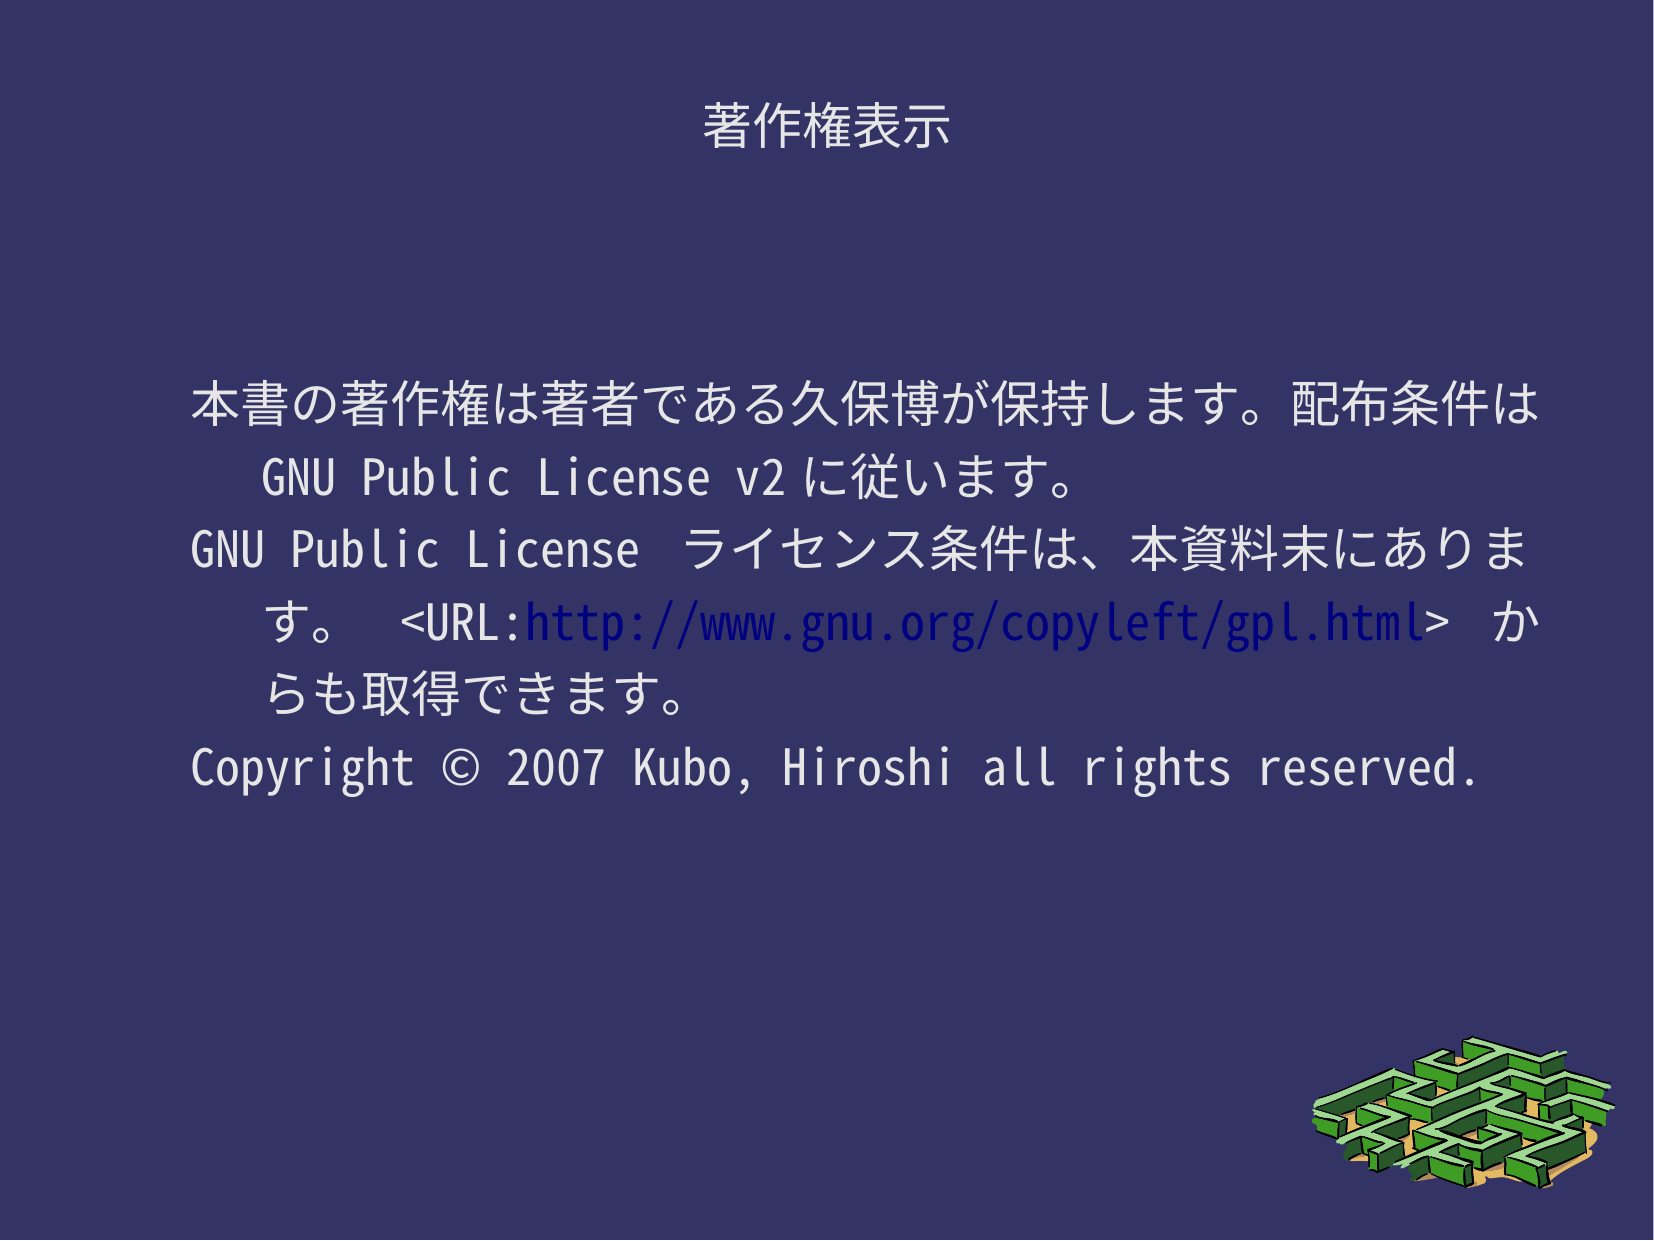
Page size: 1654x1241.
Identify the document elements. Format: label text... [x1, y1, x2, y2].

list 本書の著作権は著者である久保博が保持します。配布条件はGNU Public License v2に従います。 GNU Public License ライセンス条件は、本資料末にあります。 <URL:http://www.gnu.org/copyleft/gpl.html> からも取得できます。 Copyright © 2007 Kubo, Hiroshi all rights reserved. [178, 364, 1570, 1147]
title 著作権表示 [121, 19, 1534, 227]
